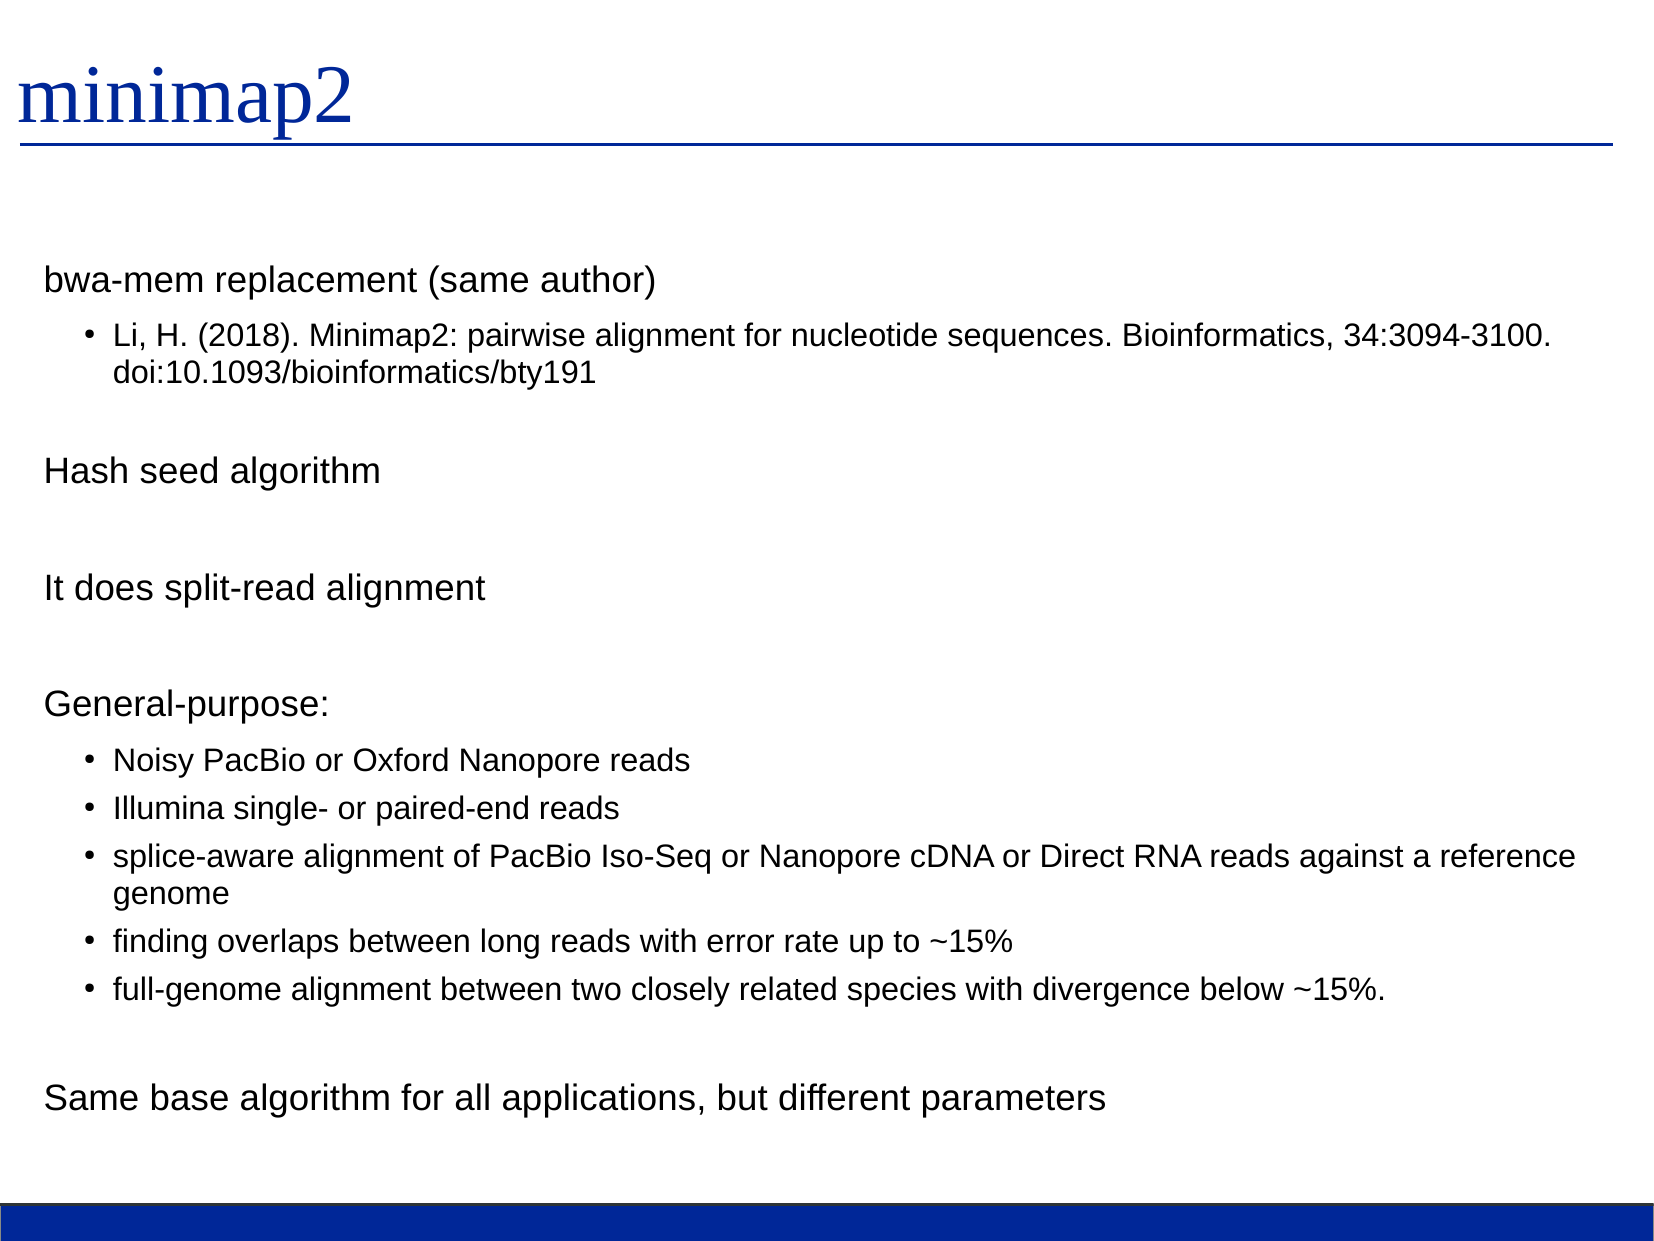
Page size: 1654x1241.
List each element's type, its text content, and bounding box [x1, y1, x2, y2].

title minimap2 [17, 0, 1589, 198]
list bwa-mem replacement (same author) Li, H. (2018). Minimap2: pairwise alignment for nucleotide sequences. Bioinformatics, 34:3094-3100. doi:10.1093/bioinformatics/bty191 Hash seed algorithm It does split-read alignment General-purpose: Noisy PacBio or Oxford Nanopore reads Illumina single- or paired-end reads splice-aware alignment of PacBio Iso-Seq or Nanopore cDNA or Direct RNA reads against a reference genome finding overlaps between long reads with error rate up to ~15% full-genome alignment between two closely related species with divergence below ~15%. Same base algorithm for all applications, but different parameters [43, 258, 1611, 1121]
